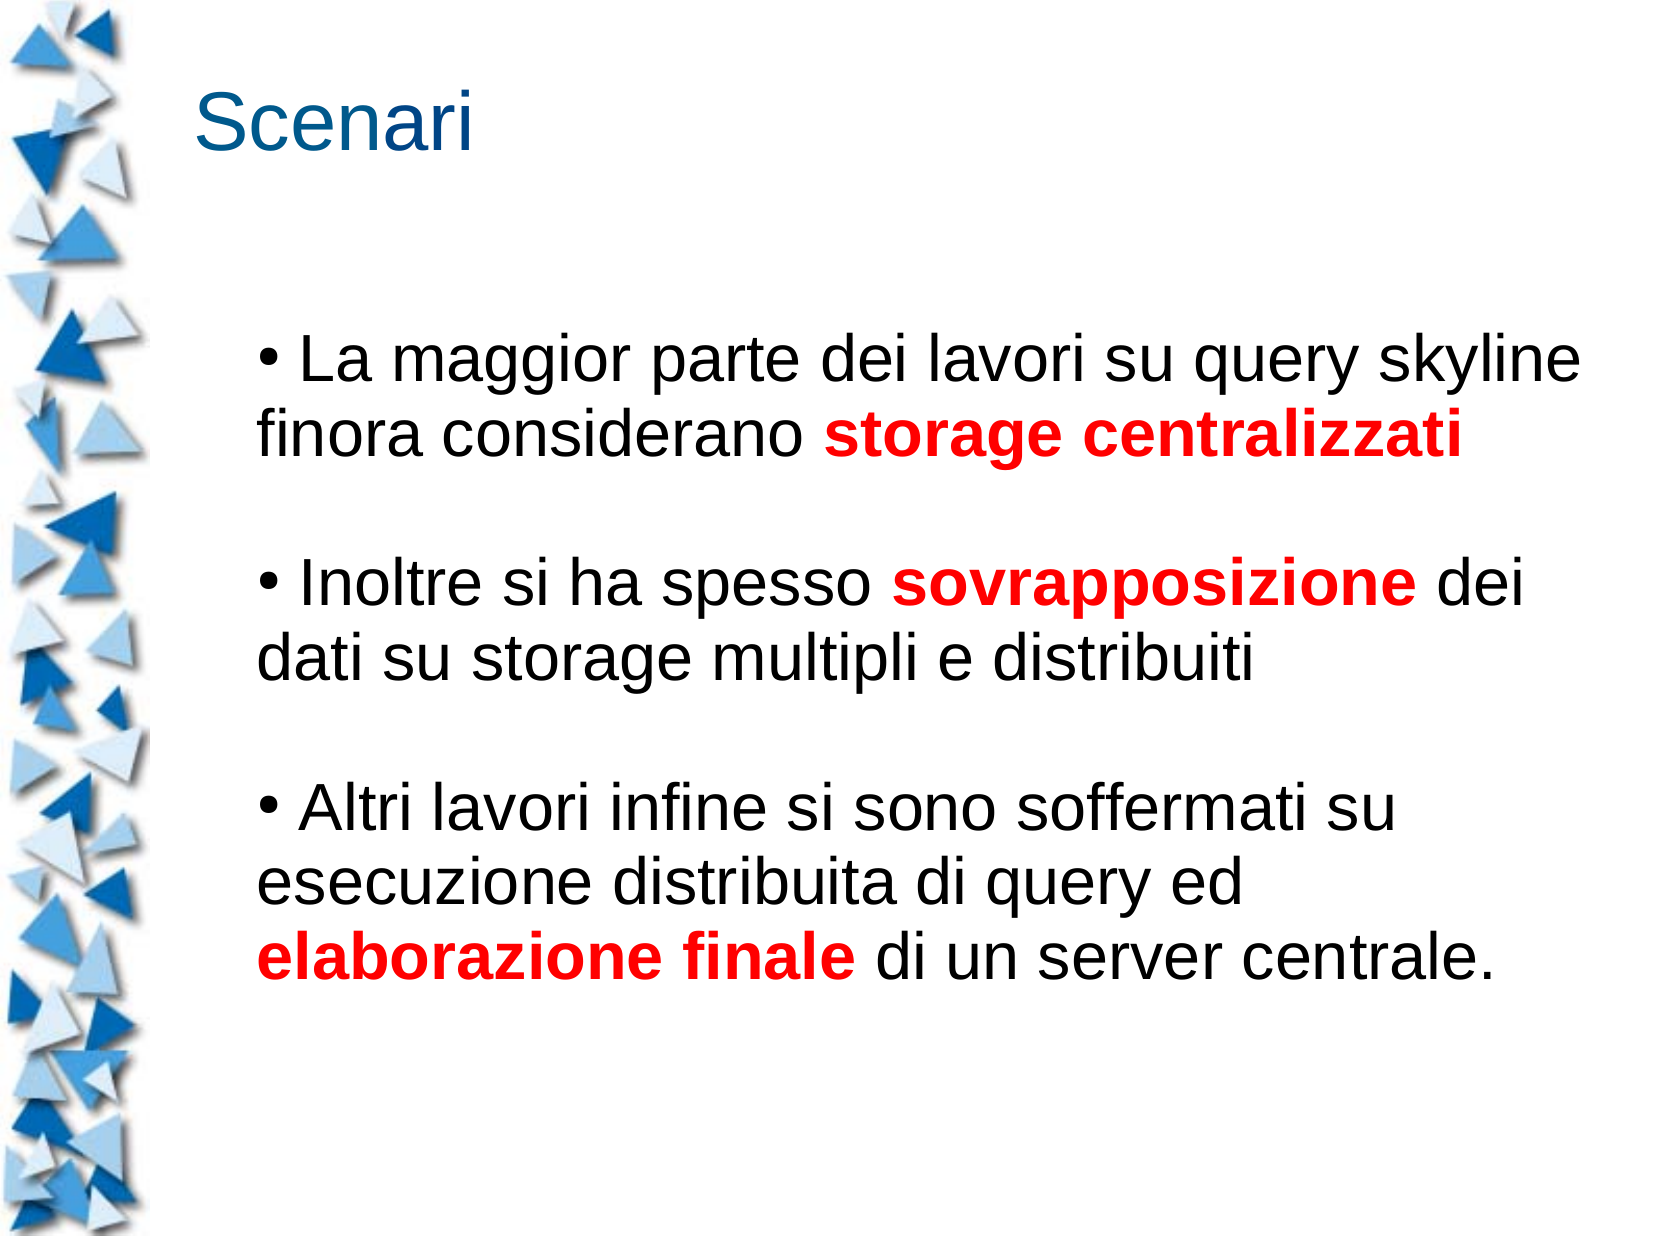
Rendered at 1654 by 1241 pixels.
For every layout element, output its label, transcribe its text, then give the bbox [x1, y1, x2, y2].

subtitle La maggior parte dei lavori su query skyline finora considerano storage centralizzati Inoltre si ha spesso sovrapposizione dei dati su storage multipli e distribuiti Altri lavori infine si sono soffermati su esecuzione distribuita di query ed elaborazione finale di un server centrale. [177, 248, 1595, 1067]
picture [0, 0, 150, 1236]
title Scenari [193, 33, 1567, 210]
